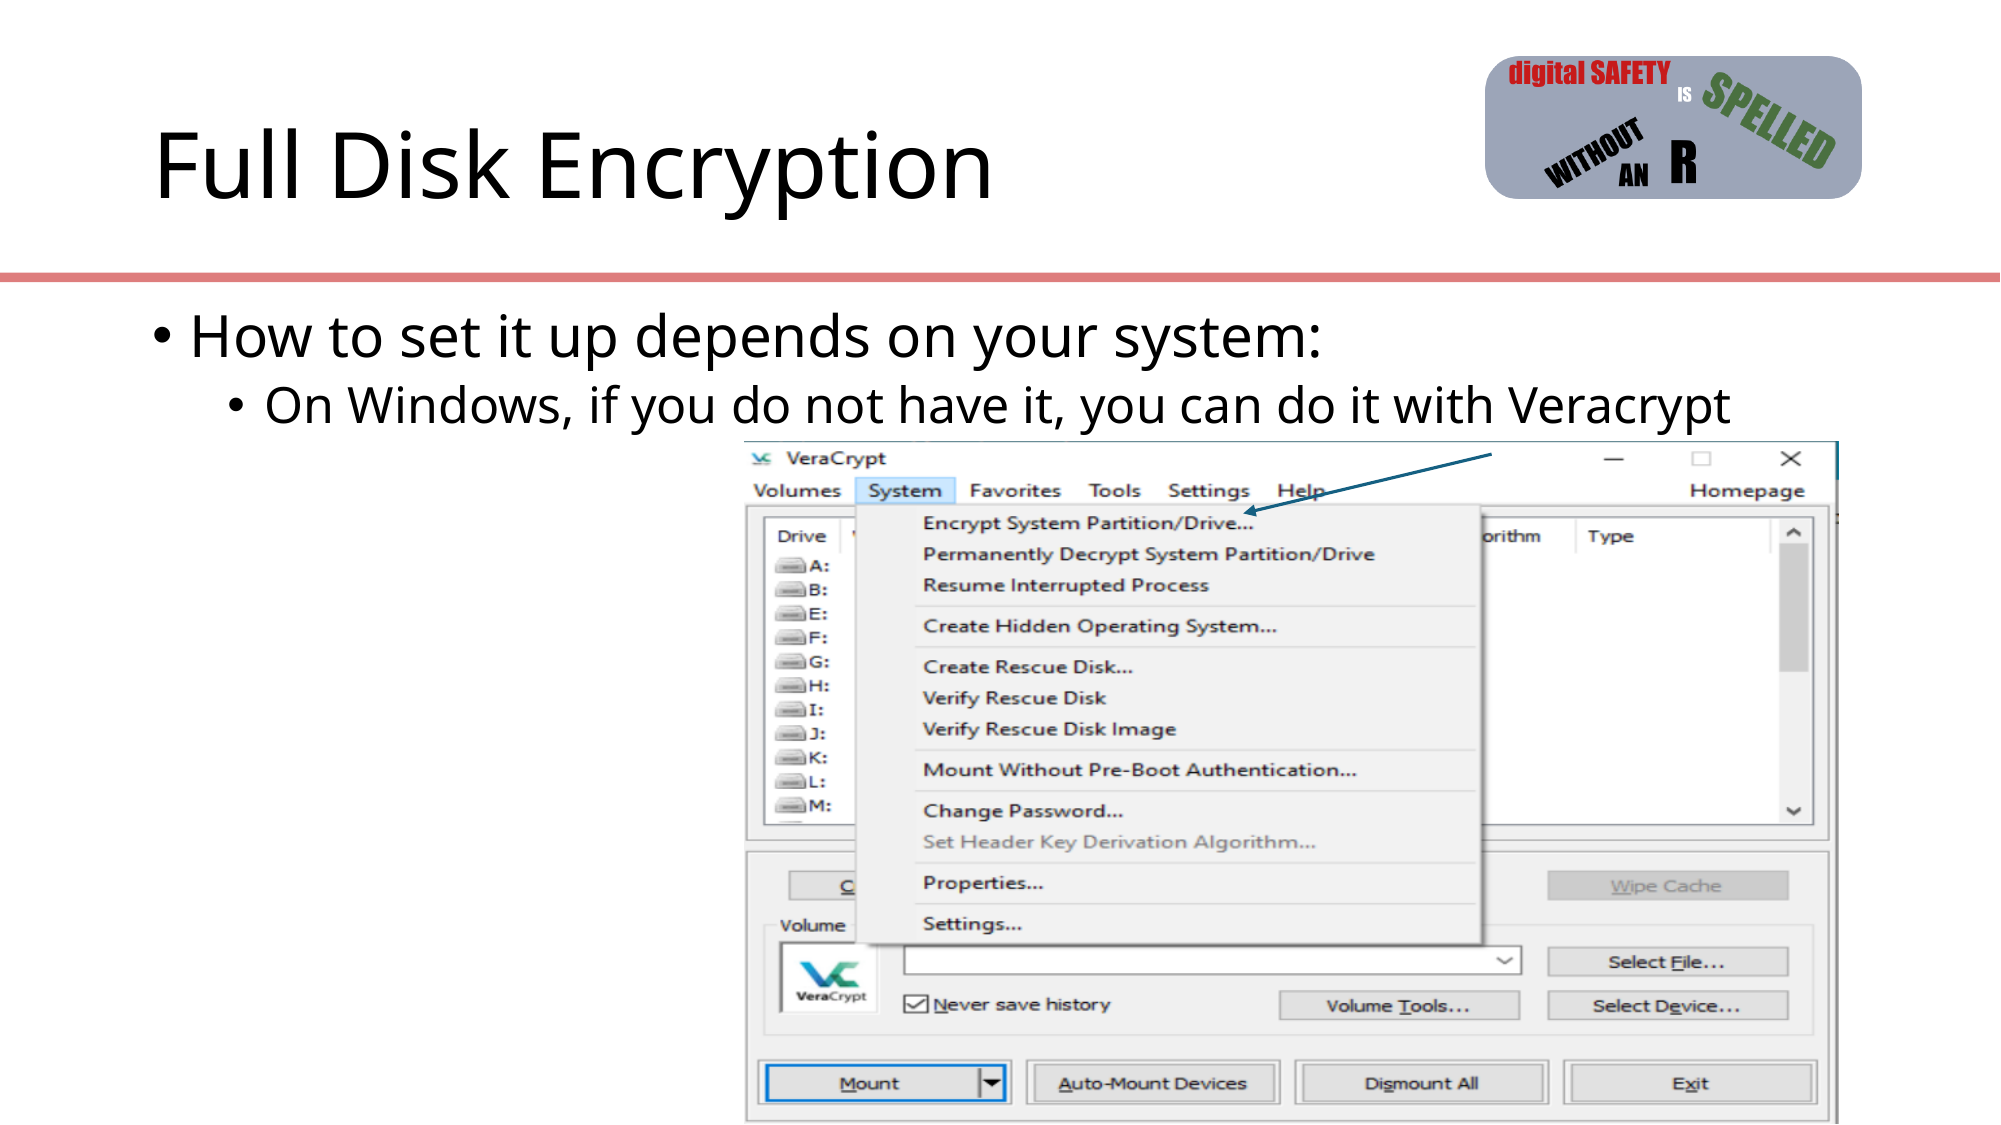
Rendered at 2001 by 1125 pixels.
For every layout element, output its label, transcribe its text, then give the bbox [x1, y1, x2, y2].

list How to set it up depends on your system: On Windows, if you do not have it, you can do it with Veracrypt [137, 299, 1863, 1014]
title Full Disk Encryption [137, 59, 1863, 278]
picture [744, 441, 1839, 1124]
